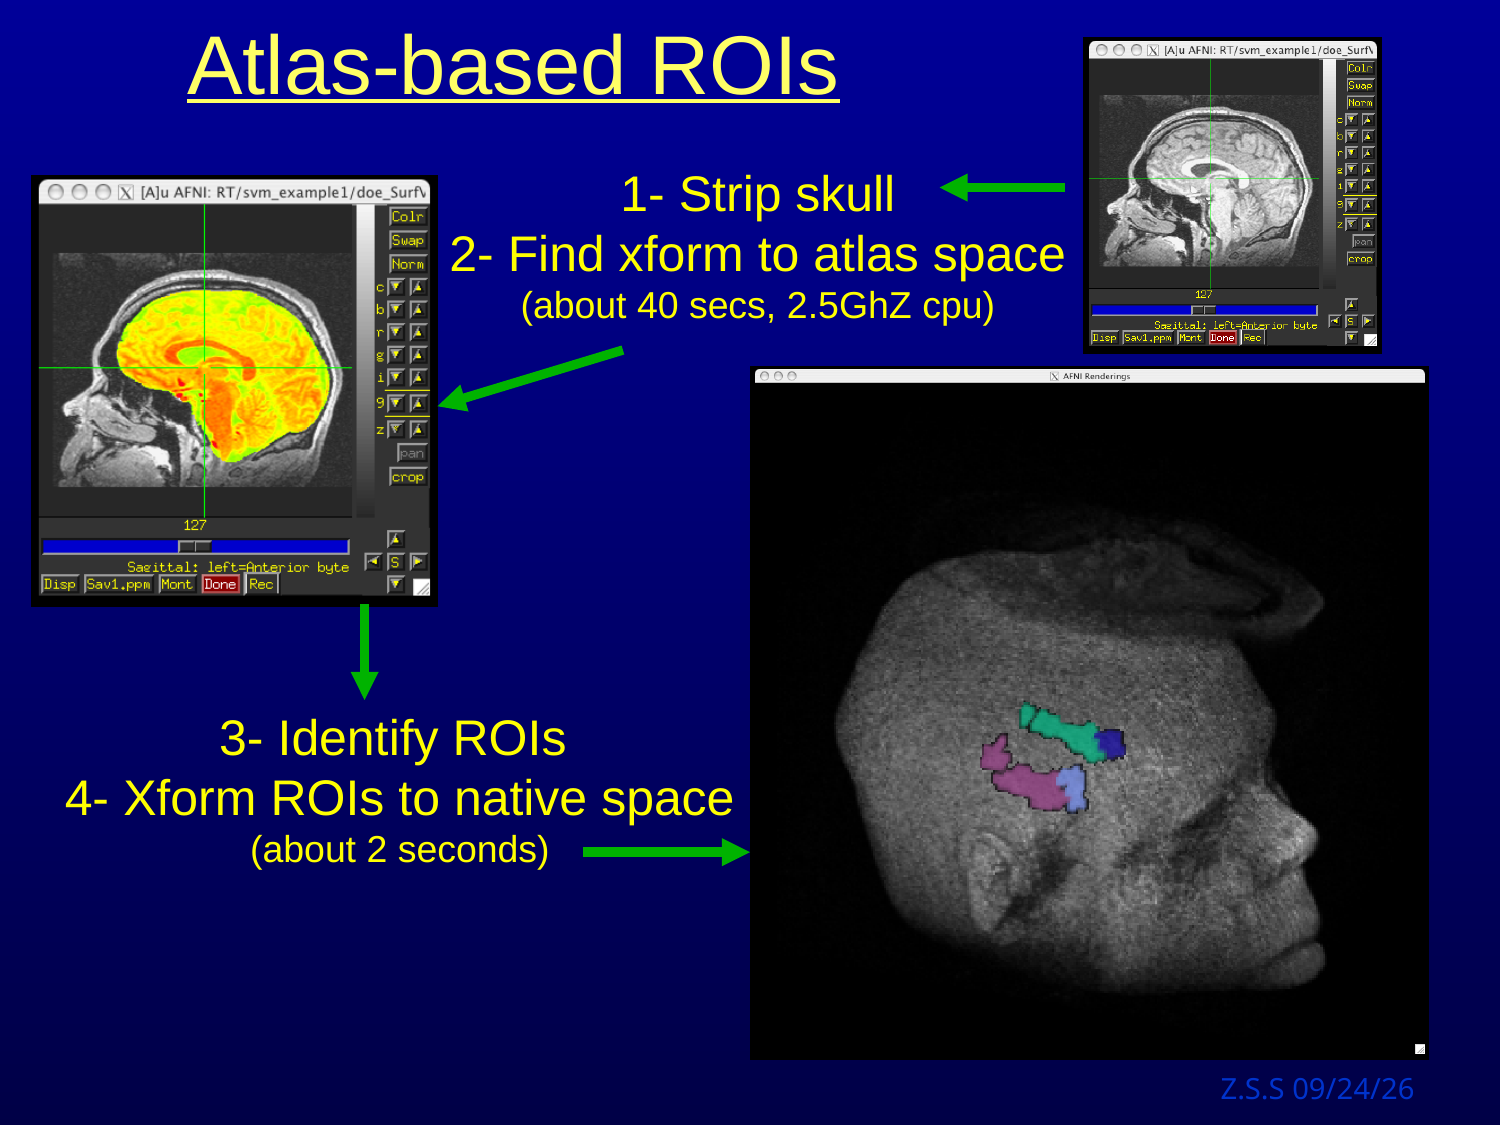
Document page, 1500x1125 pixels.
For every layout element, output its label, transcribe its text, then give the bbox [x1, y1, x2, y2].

text_box 1- Strip skull 2- Find xform to atlas space (about 40 secs, 2.5GhZ cpu) [434, 153, 1082, 334]
picture [750, 366, 1429, 1060]
picture [31, 175, 438, 607]
text_box 3- Identify ROIs 4- Xform ROIs to native space (about 2 seconds) [50, 697, 751, 879]
title Atlas-based ROIs [0, 0, 1028, 132]
picture [1083, 37, 1382, 354]
